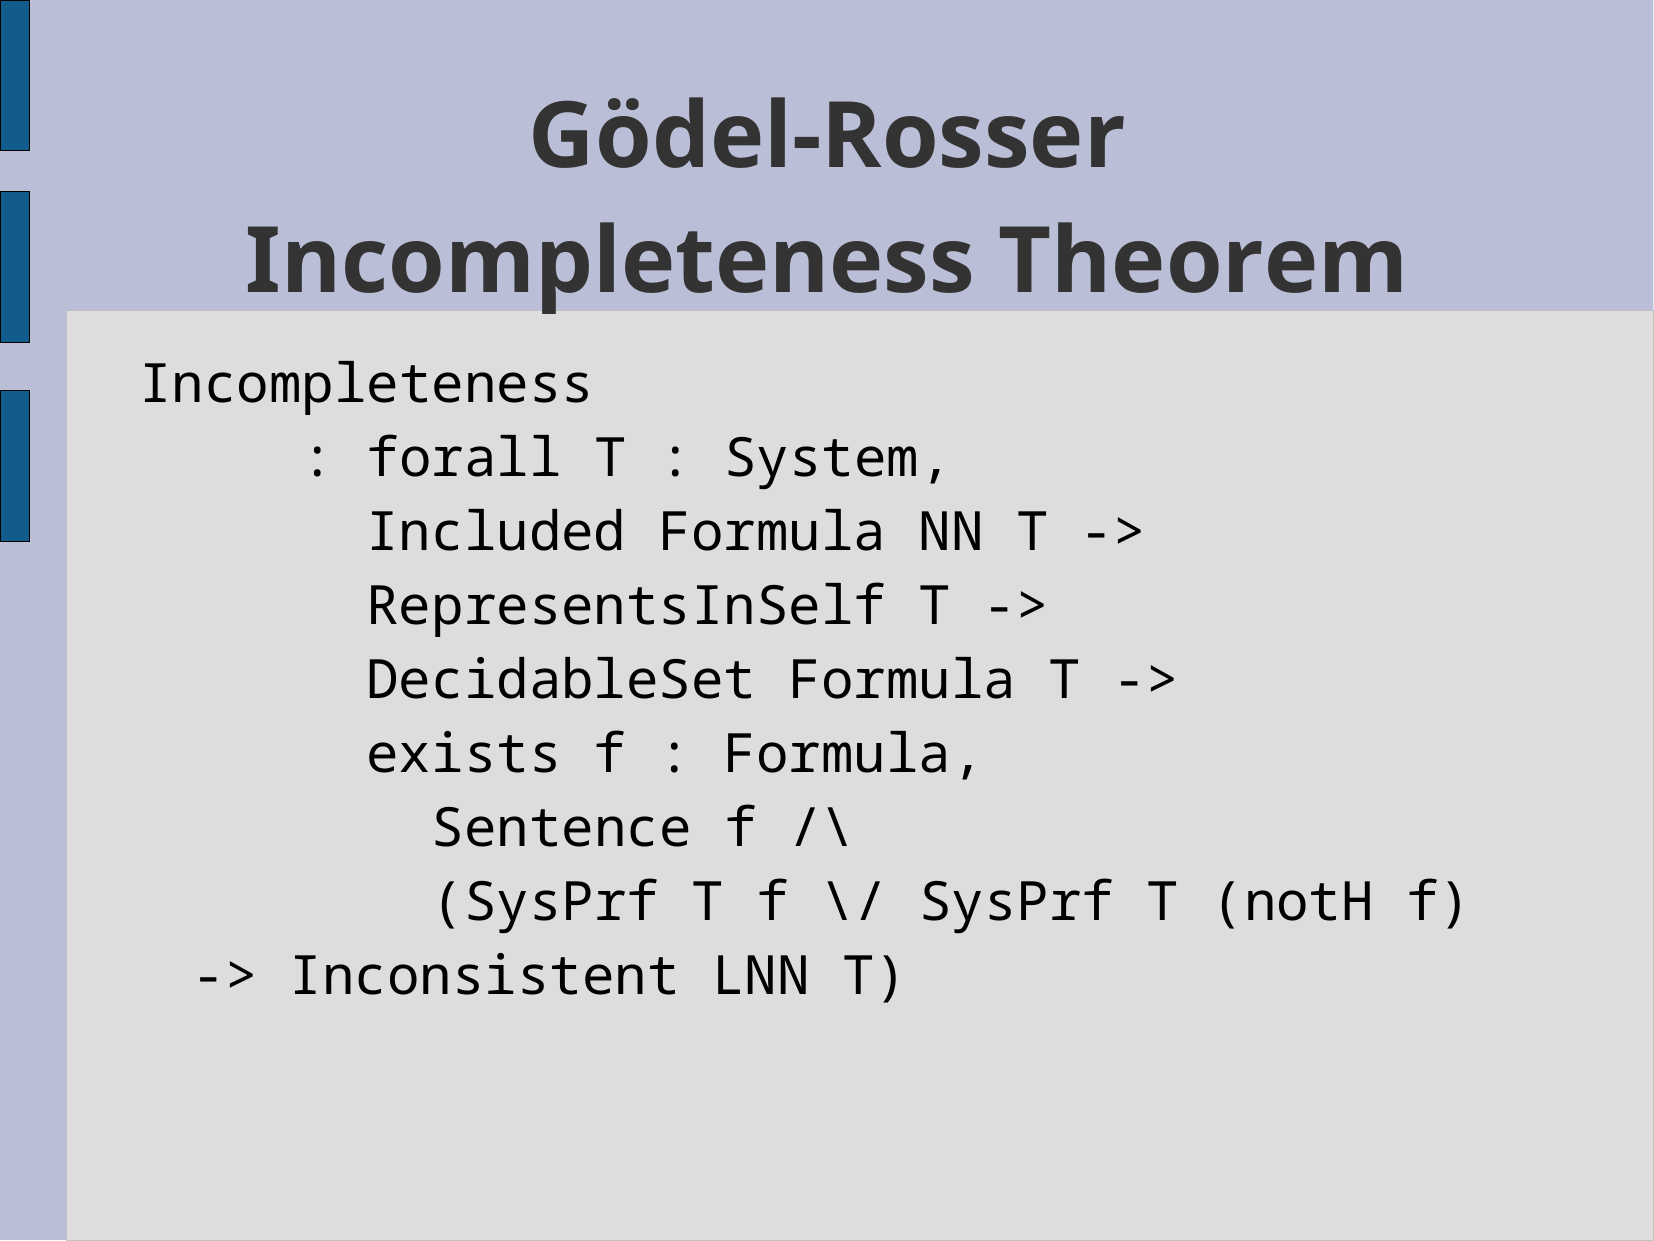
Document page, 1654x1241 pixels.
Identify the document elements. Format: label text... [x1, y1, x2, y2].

list Incompleteness : forall T : System, Included Formula NN T -> RepresentsInSelf T -> DecidableSet Formula T -> exists f : Formula, Sentence f /\ (SysPrf T f \/ SysPrf T (notH f) -> Inconsistent LNN T) [121, 344, 1534, 903]
title Gödel-Rosser Incompleteness Theorem [121, 55, 1534, 334]
